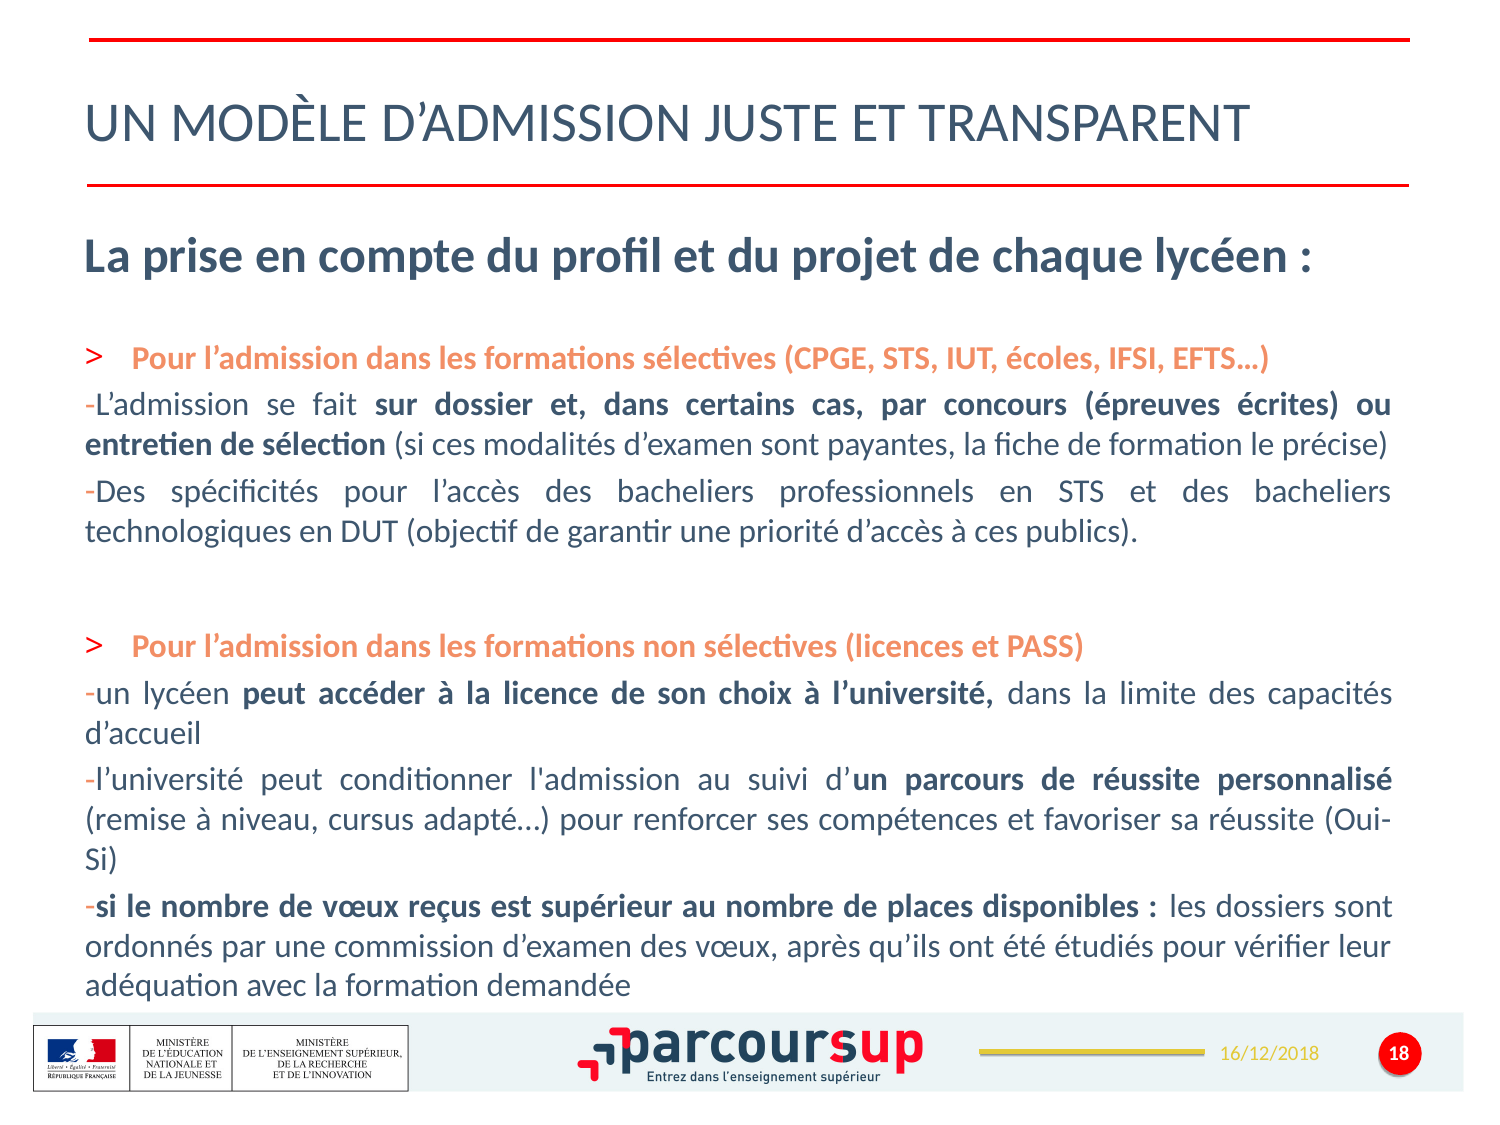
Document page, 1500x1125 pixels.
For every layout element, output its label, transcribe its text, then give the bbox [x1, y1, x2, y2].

slide_number <numéro> [1368, 1031, 1430, 1074]
title Un modèle d’admission juste et transparent [69, 12, 1409, 215]
list La prise en compte du profil et du projet de chaque lycéen : Pour l’admission dans les formations sélectives (CPGE, STS, IUT, écoles, IFSI, EFTS…) L’admission se fait sur dossier et, dans certains cas, par concours (épreuves écrites) ou entretien de sélection (si ces modalités d’examen sont payantes, la fiche de formation le précise) Des spécificités pour l’accès des bacheliers professionnels en STS et des bacheliers technologiques en DUT (objectif de garantir une priorité d’accès à ces publics). Pour l’admission dans les formations non sélectives (licences et PASS) un lycéen peut accéder à la licence de son choix à l’université, dans la limite des capacités d’accueil l’université peut conditionner l'admission au suivi d’un parcours de réussite personnalisé (remise à niveau, cursus adapté…) pour renforcer ses compétences et favoriser sa réussite (Oui-Si) si le nombre de vœux reçus est supérieur au nombre de places disponibles : les dossiers sont ordonnés par une commission d’examen des vœux, après qu’ils ont été étudiés pour vérifier leur adéquation avec la formation demandée [69, 215, 1409, 1021]
picture [0, 0, 1499, 1124]
